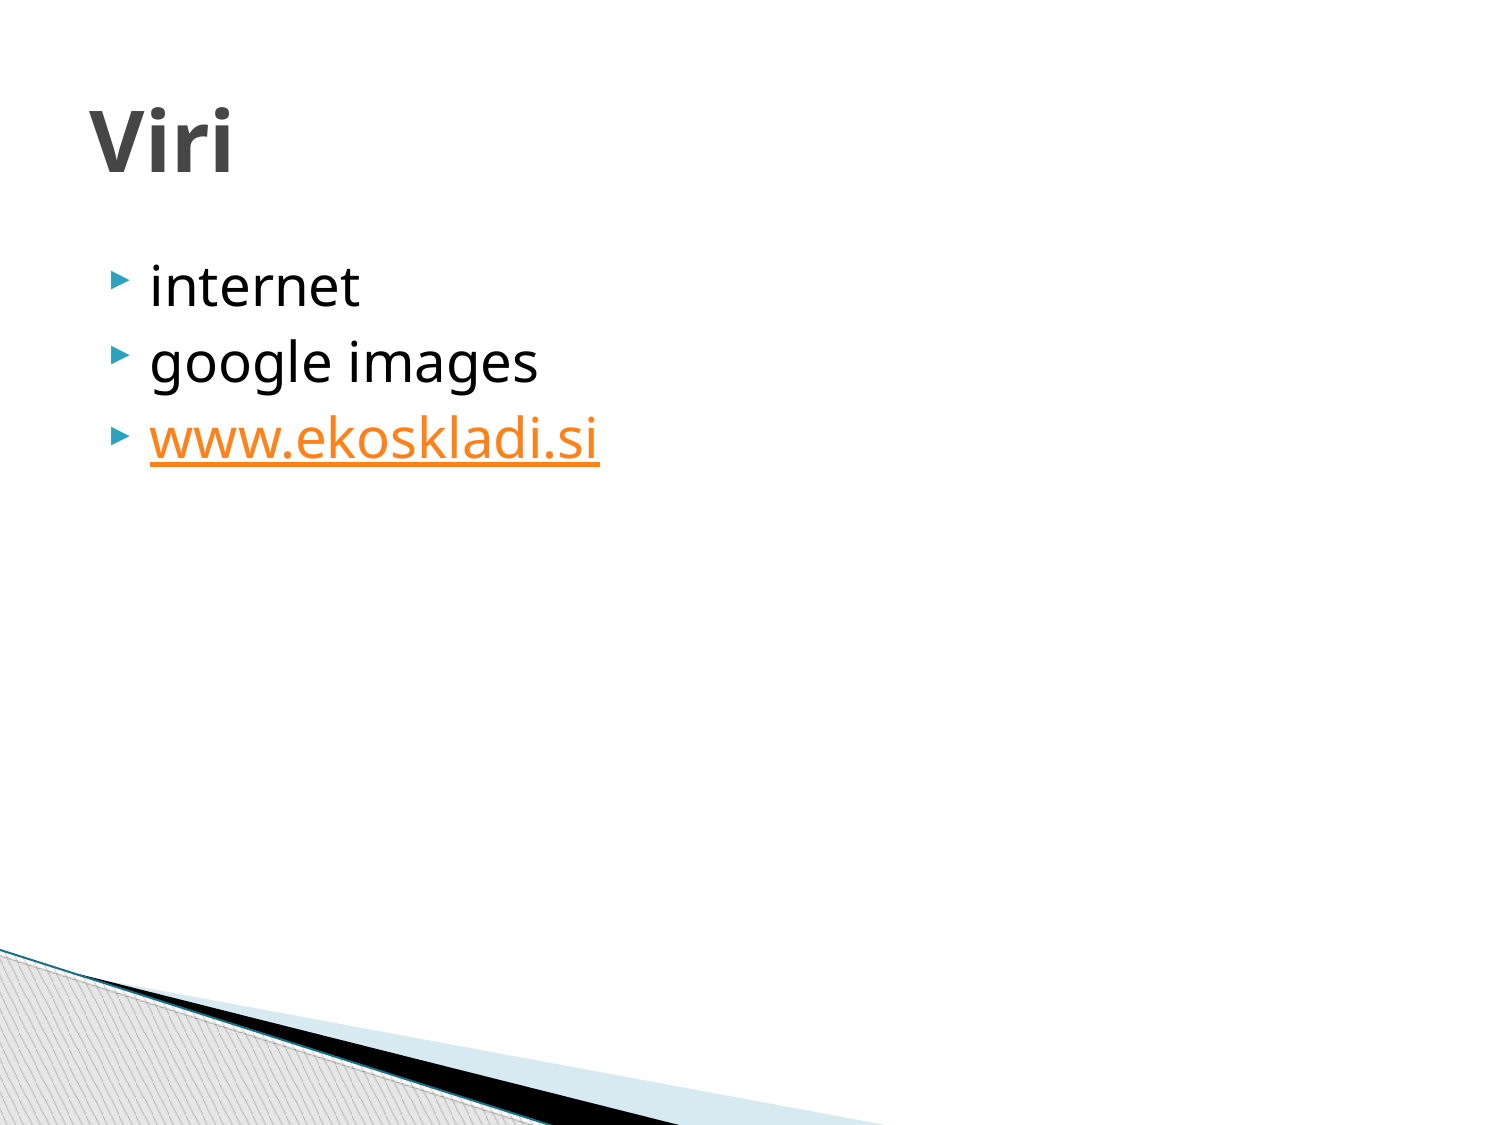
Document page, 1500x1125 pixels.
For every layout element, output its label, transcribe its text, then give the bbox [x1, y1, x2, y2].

list internet google images www.ekoskladi.si [75, 242, 1425, 986]
title Viri [75, 45, 1425, 233]
